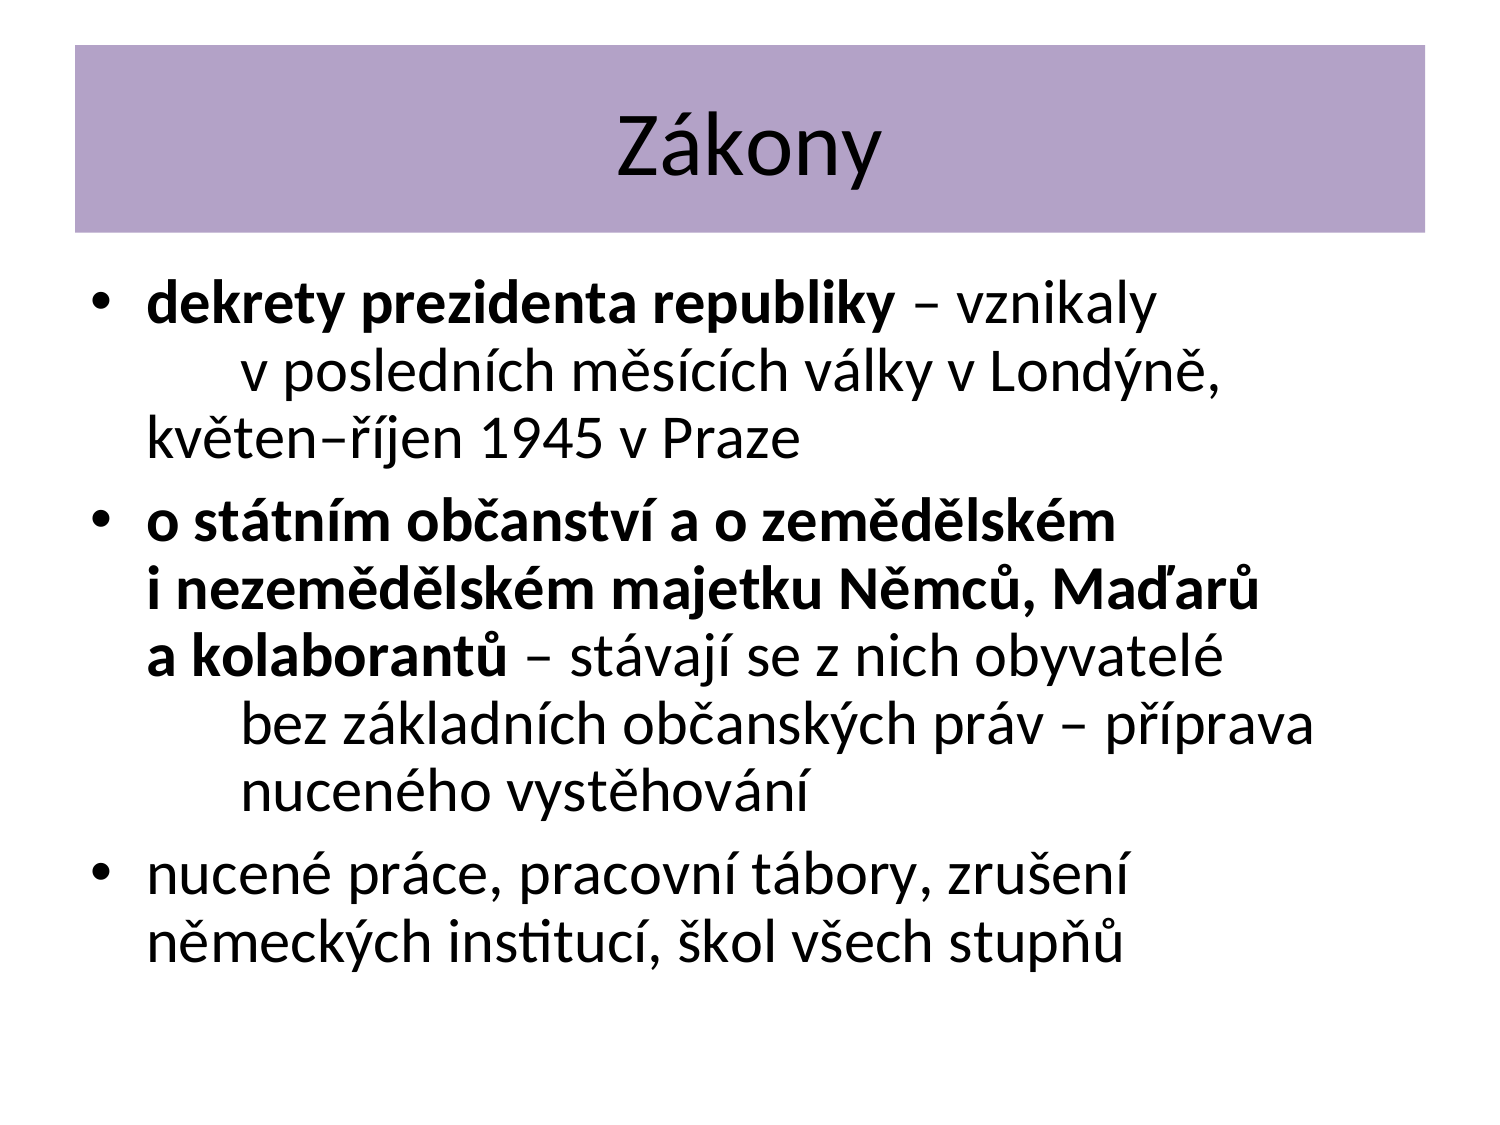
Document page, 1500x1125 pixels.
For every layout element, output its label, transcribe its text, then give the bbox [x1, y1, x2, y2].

title Zákony [75, 45, 1426, 233]
list dekrety prezidenta republiky – vznikaly v posledních měsících války v Londýně, květen–říjen 1945 v Praze o státním občanství a o zemědělském i nezemědělském majetku Němců, Maďarů a kolaborantů – stávají se z nich obyvatelé bez základních občanských práv – příprava nuceného vystěhování nucené práce, pracovní tábory, zrušení německých institucí, škol všech stupňů [75, 262, 1426, 1125]
